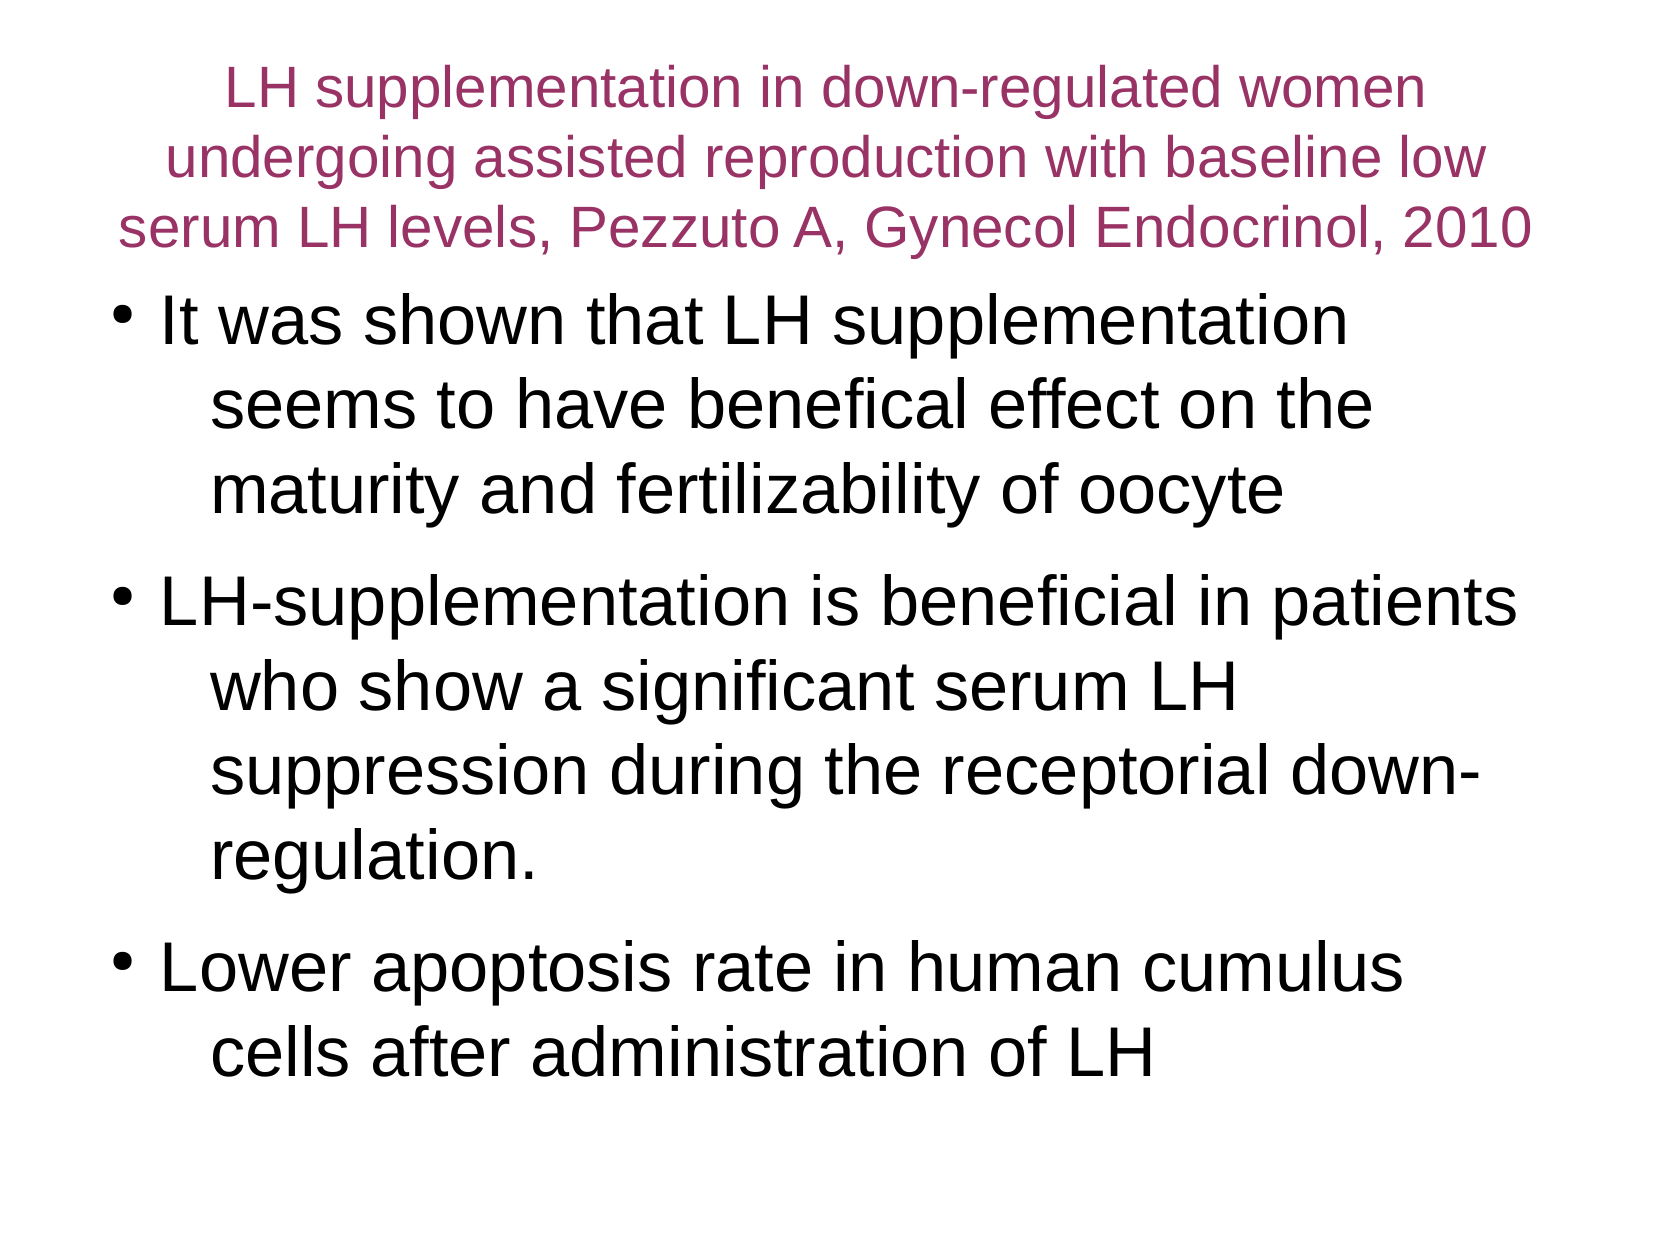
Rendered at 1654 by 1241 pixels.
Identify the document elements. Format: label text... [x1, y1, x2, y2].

title LH supplementation in down-regulated women undergoing assisted reproduction with baseline low serum LH levels, Pezzuto A, Gynecol Endocrinol, 2010 [82, 49, 1571, 257]
list It was shown that LH supplementation seems to have benefical effect on the maturity and fertilizability of oocyte LH-supplementation is beneficial in patients who show a significant serum LH suppression during the receptorial down-regulation. Lower apoptosis rate in human cumulus cells after administration of LH [76, 274, 1565, 1093]
